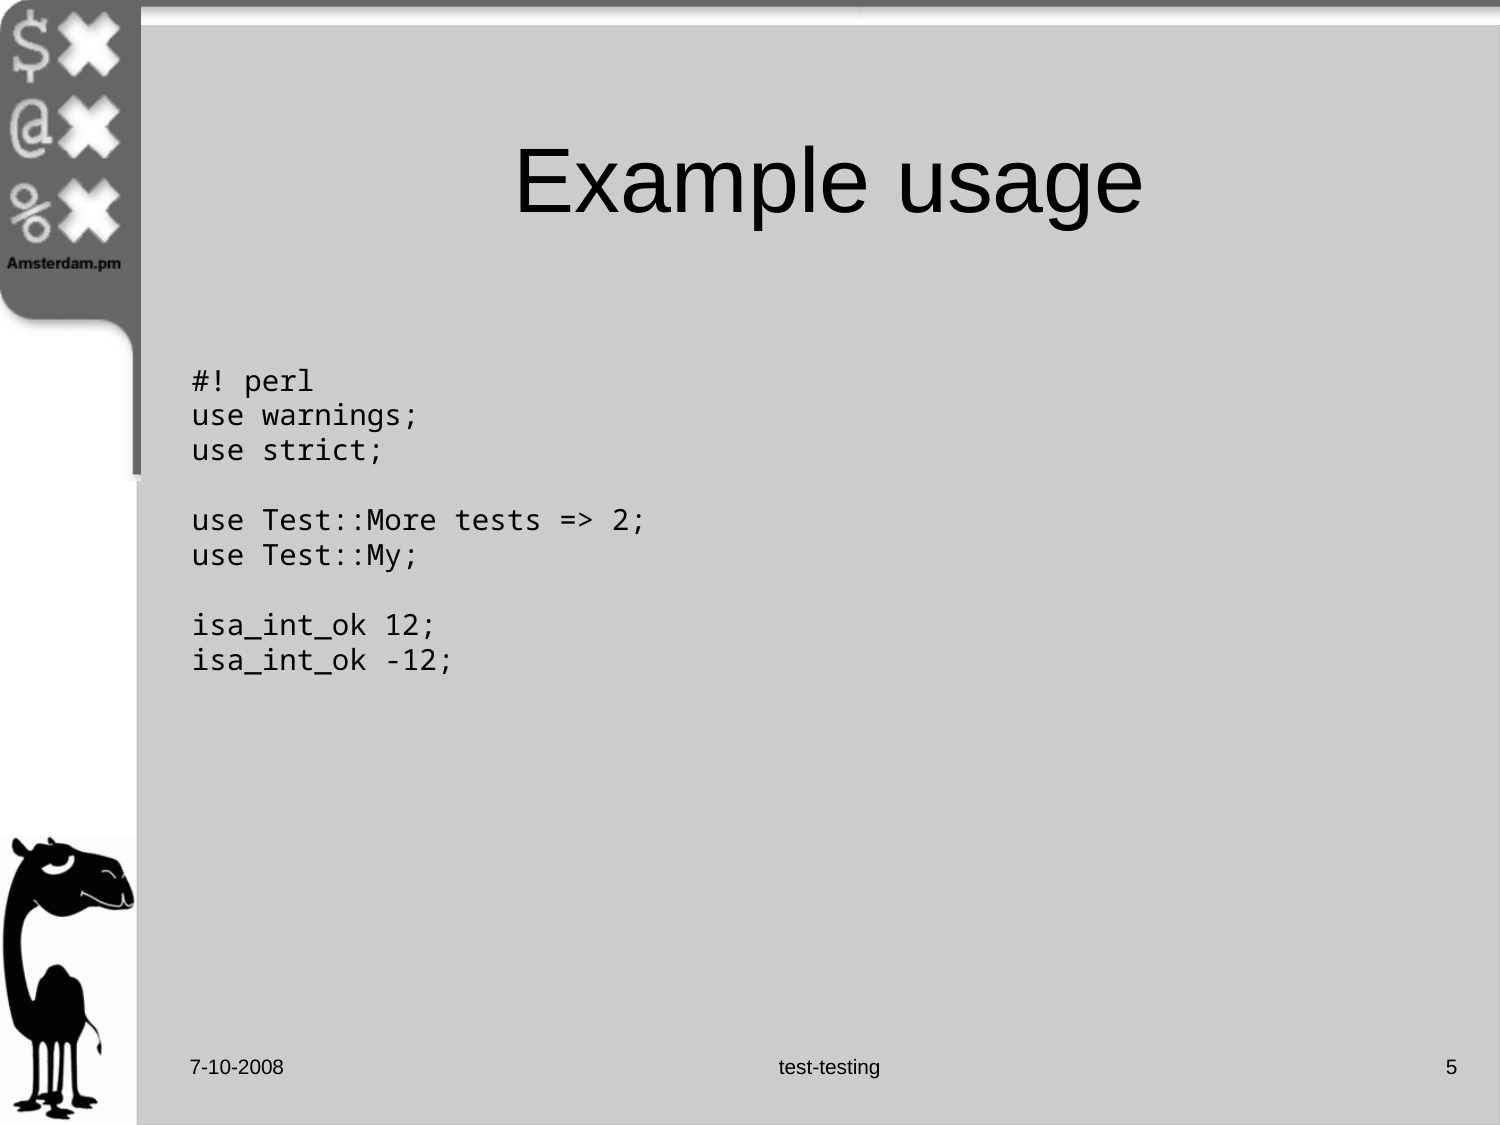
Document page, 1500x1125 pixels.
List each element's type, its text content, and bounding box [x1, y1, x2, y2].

text_box #! perl use warnings; use strict; use Test::More tests => 2; use Test::My; isa_int_ok 12; isa_int_ok -12; [177, 354, 1418, 719]
picture [0, 834, 136, 1125]
picture [0, 0, 1500, 481]
title Example usage [187, 94, 1474, 266]
